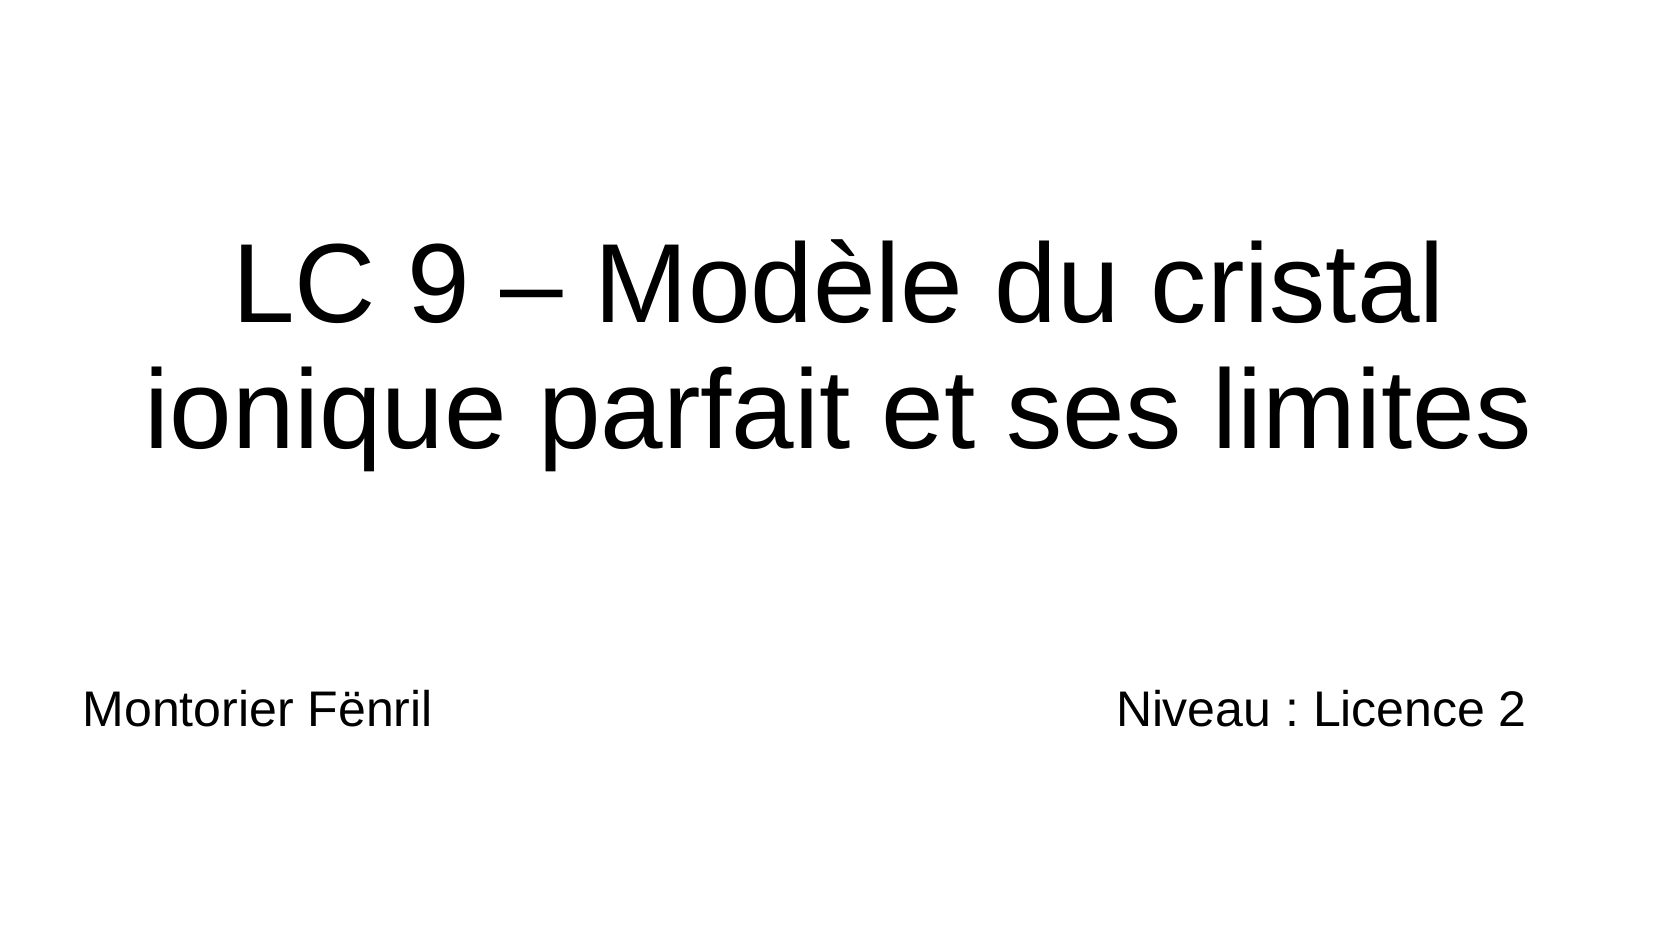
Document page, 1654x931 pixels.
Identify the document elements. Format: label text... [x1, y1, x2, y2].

title LC 9 – Modèle du cristal ionique parfait et ses limites [94, 136, 1583, 557]
subtitle Montorier Fënril Niveau : Licence 2 [82, 661, 1571, 758]
